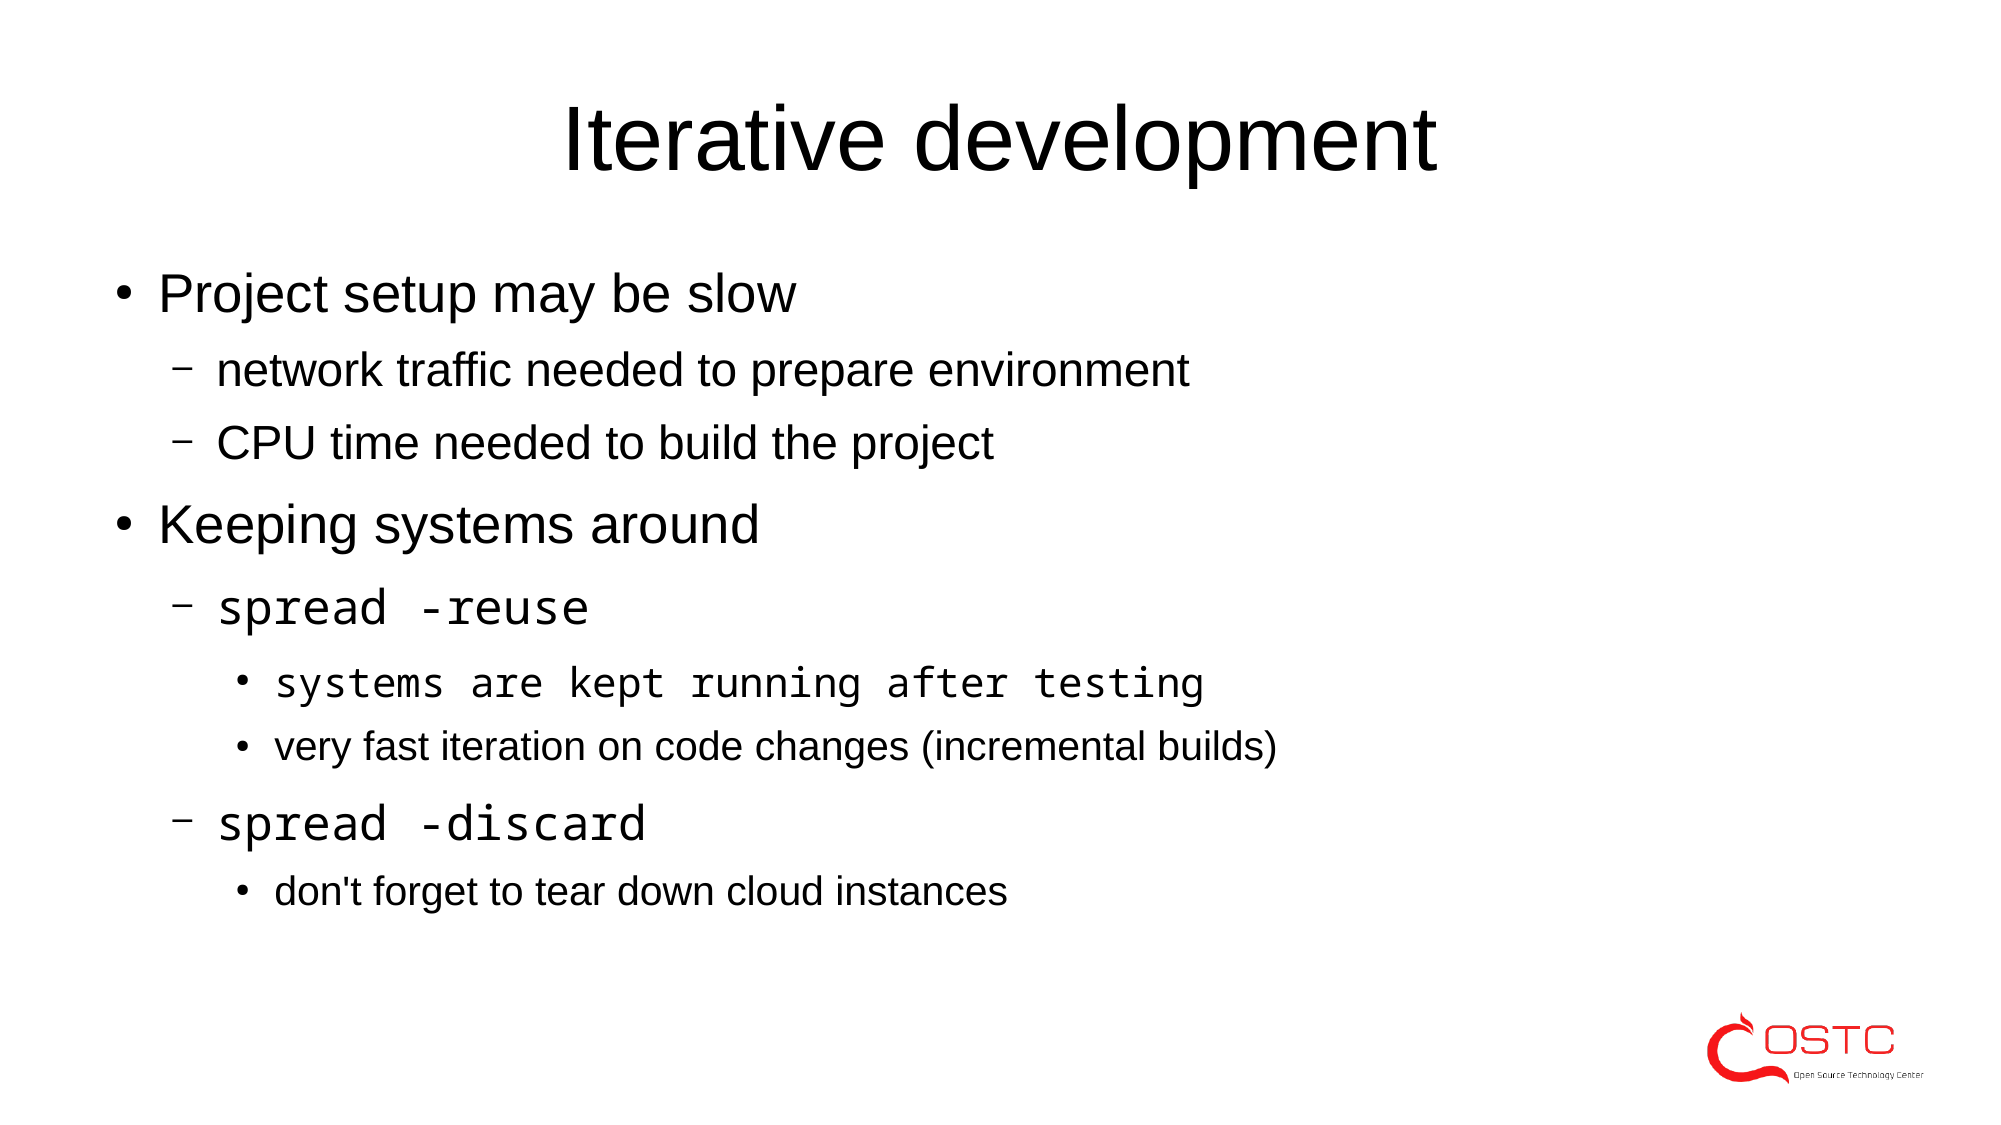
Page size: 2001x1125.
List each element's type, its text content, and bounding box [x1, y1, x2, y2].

title Iterative development [100, 44, 1901, 233]
list Project setup may be slow network traffic needed to prepare environment CPU time needed to build the project Keeping systems around spread -reuse systems are kept running after testing very fast iteration on code changes (incremental builds) spread -discard don't forget to tear down cloud instances [100, 263, 1901, 916]
picture [1643, 933, 2001, 1125]
